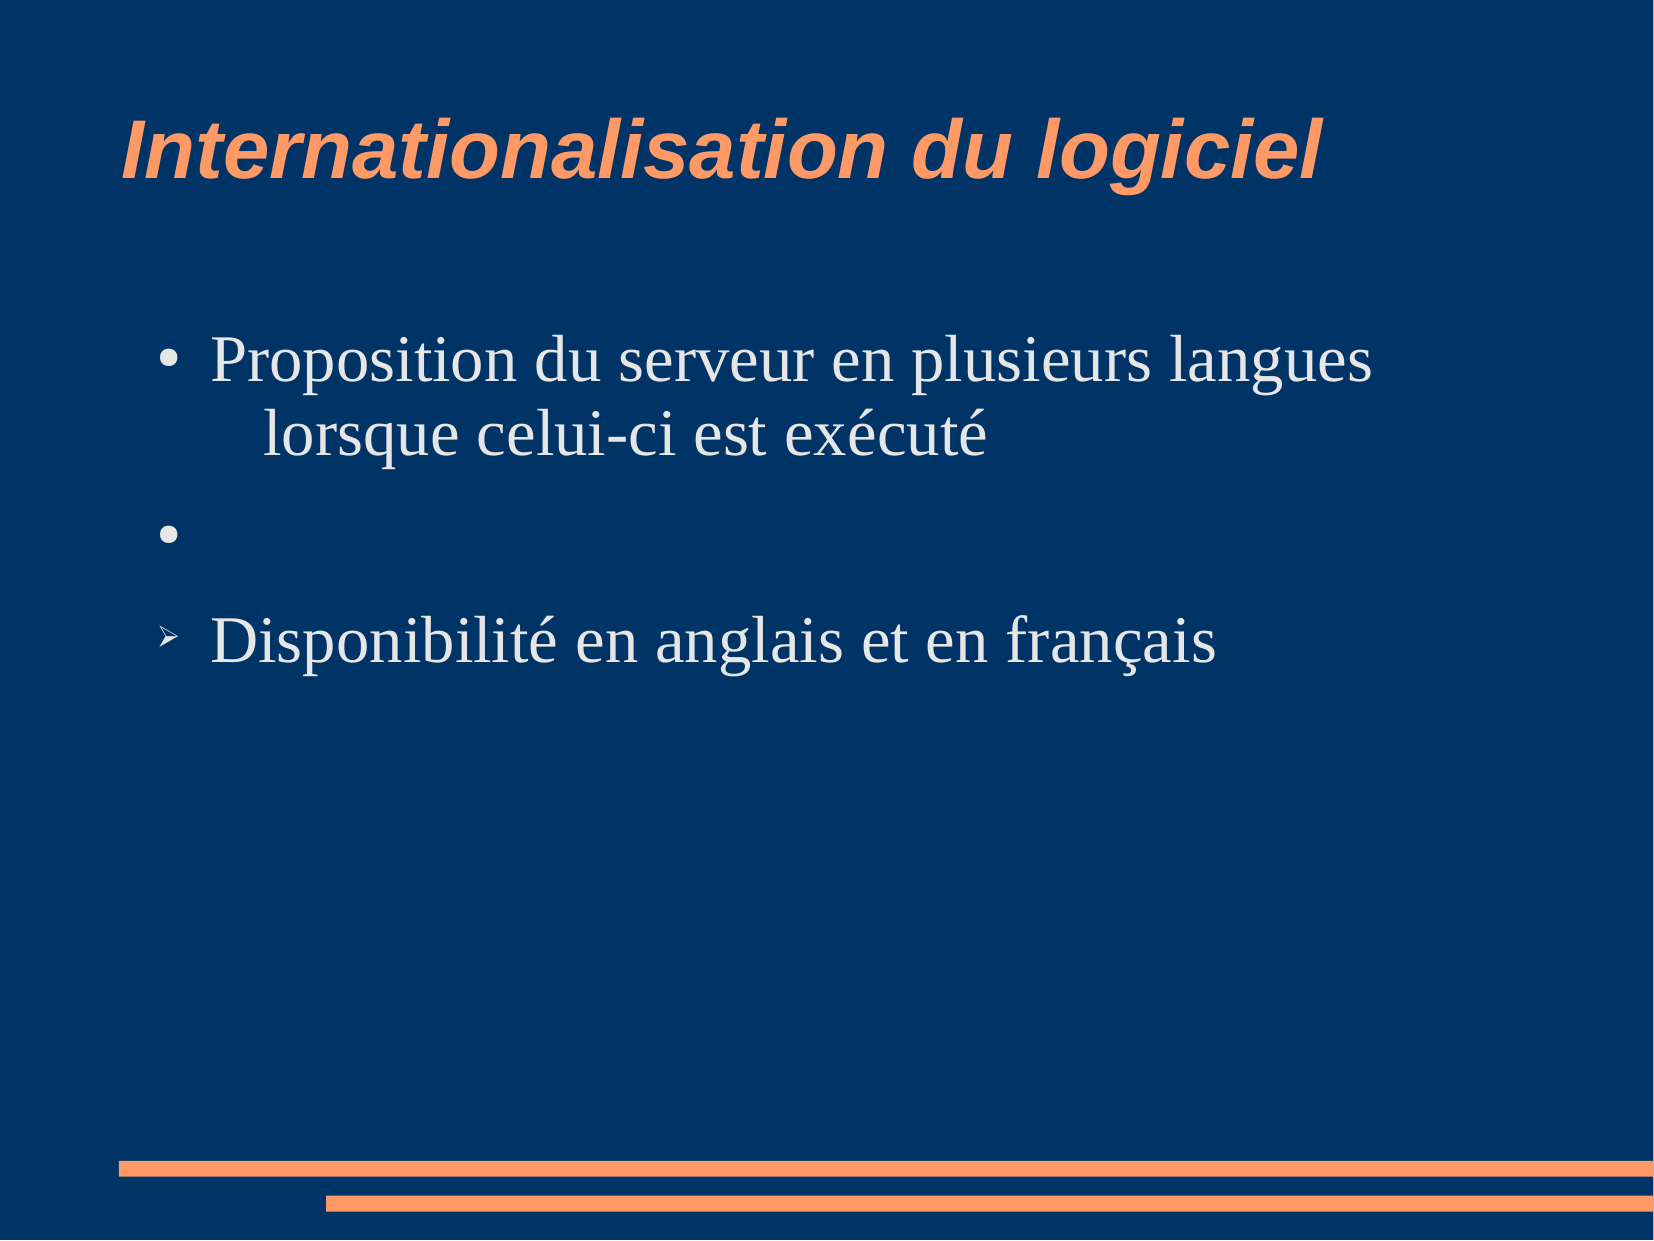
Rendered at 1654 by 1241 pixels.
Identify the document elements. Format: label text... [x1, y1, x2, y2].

title Internationalisation du logiciel [121, 46, 1534, 254]
list Proposition du serveur en plusieurs langues lorsque celui-ci est exécuté Disponibilité en anglais et en français [121, 322, 1561, 1132]
